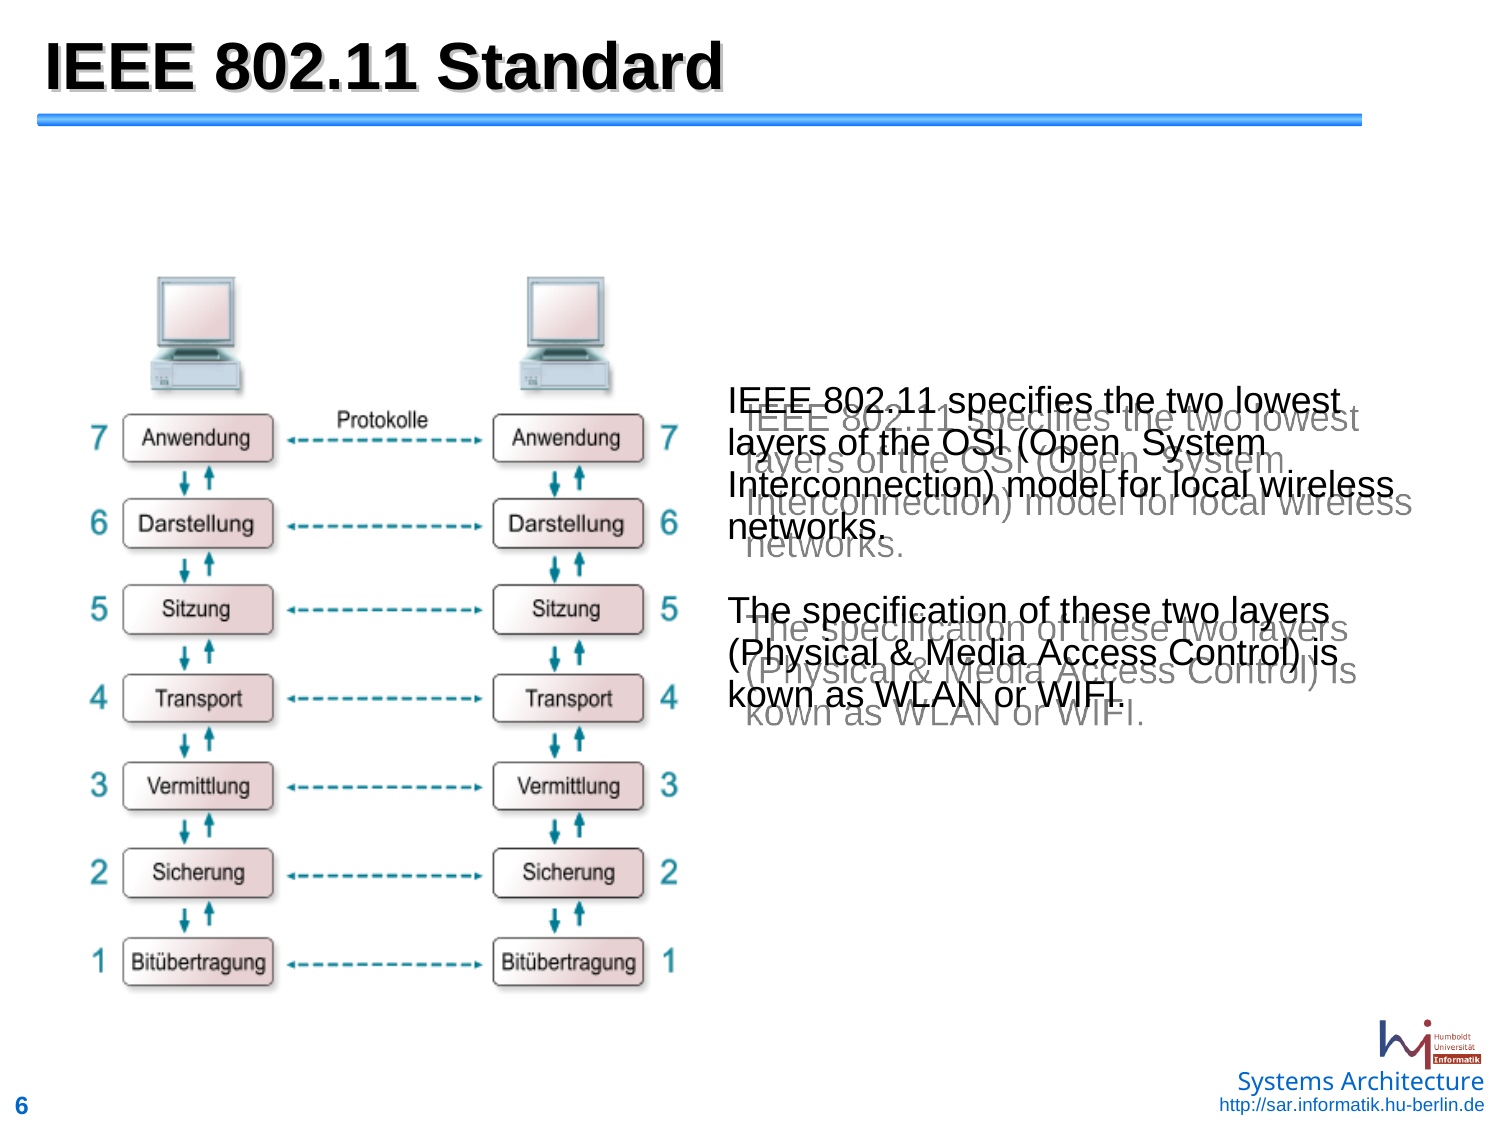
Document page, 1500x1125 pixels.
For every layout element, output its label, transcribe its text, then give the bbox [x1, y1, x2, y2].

title IEEE 802.11 Standard [29, 20, 1500, 114]
text_box IEEE 802.11 specifies the two lowest layers of the OSI (Open System Interconnection) model for local wireless networks. The specification of these two layers (Physical & Media Access Control) is kown as WLAN or WIFI. [712, 372, 1426, 753]
picture [1376, 1016, 1483, 1071]
picture [75, 267, 692, 1000]
